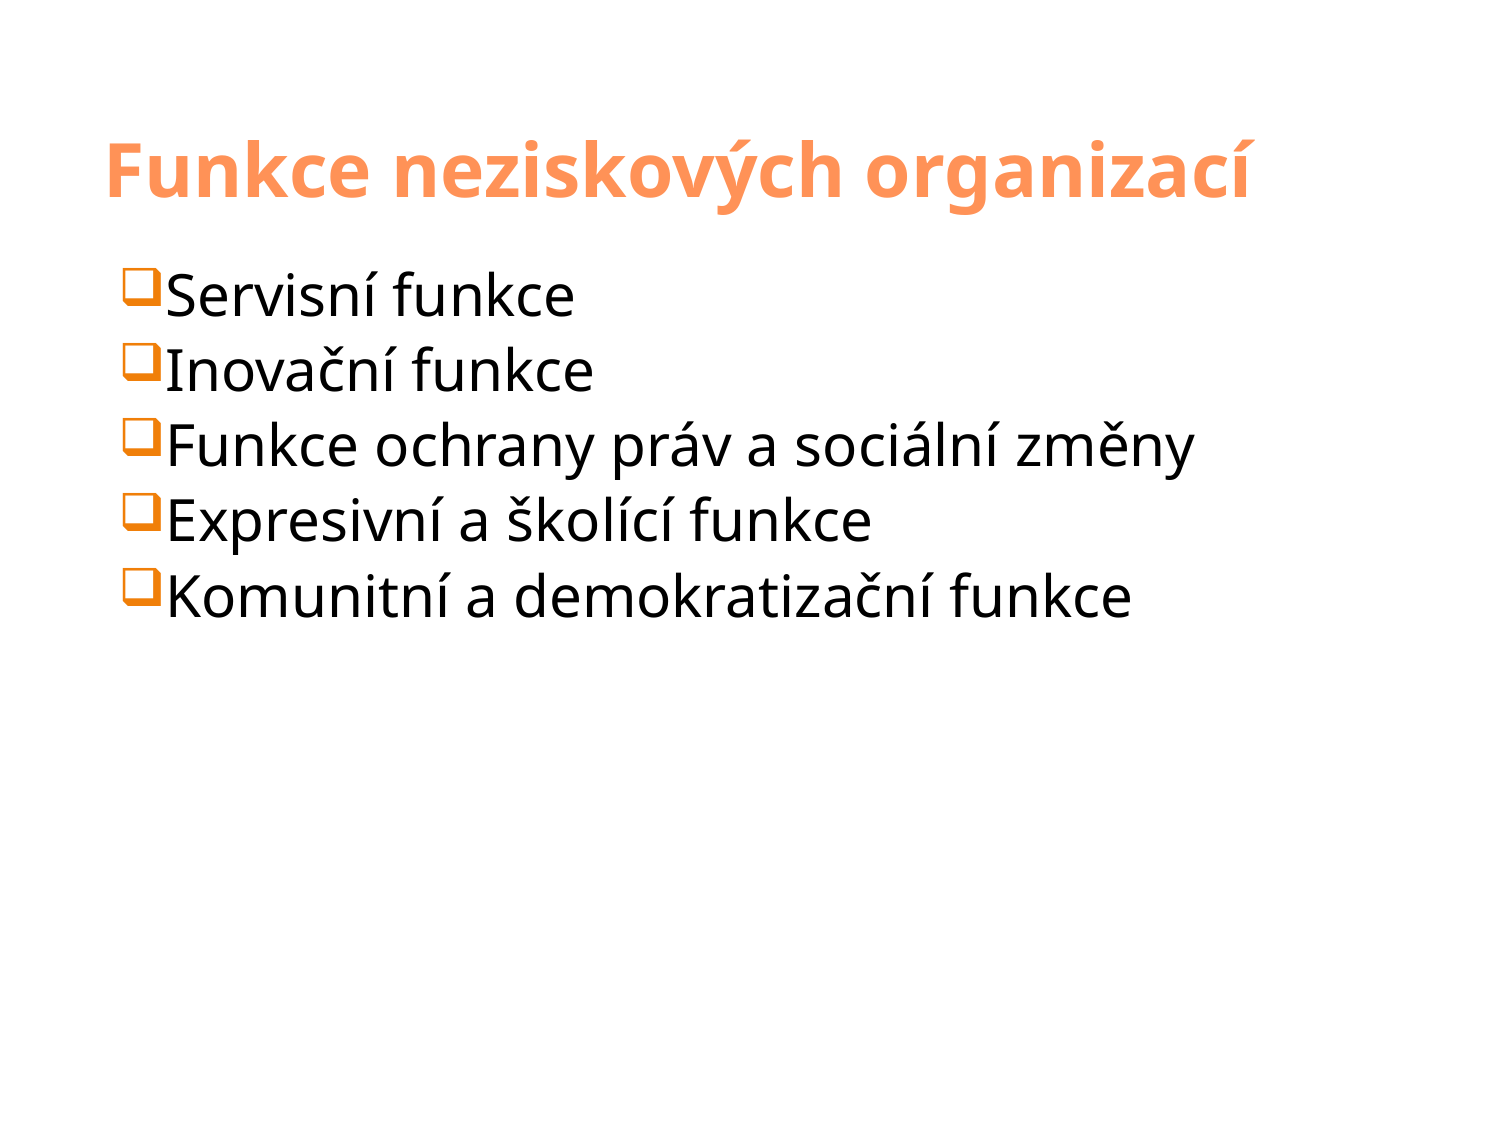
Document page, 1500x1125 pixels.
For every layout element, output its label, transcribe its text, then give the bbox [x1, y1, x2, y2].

list Servisní funkce Inovační funkce Funkce ochrany práv a sociální změny Expresivní a školící funkce Komunitní a demokratizační funkce [88, 243, 1436, 953]
title Funkce neziskových organizací [88, 101, 1424, 220]
